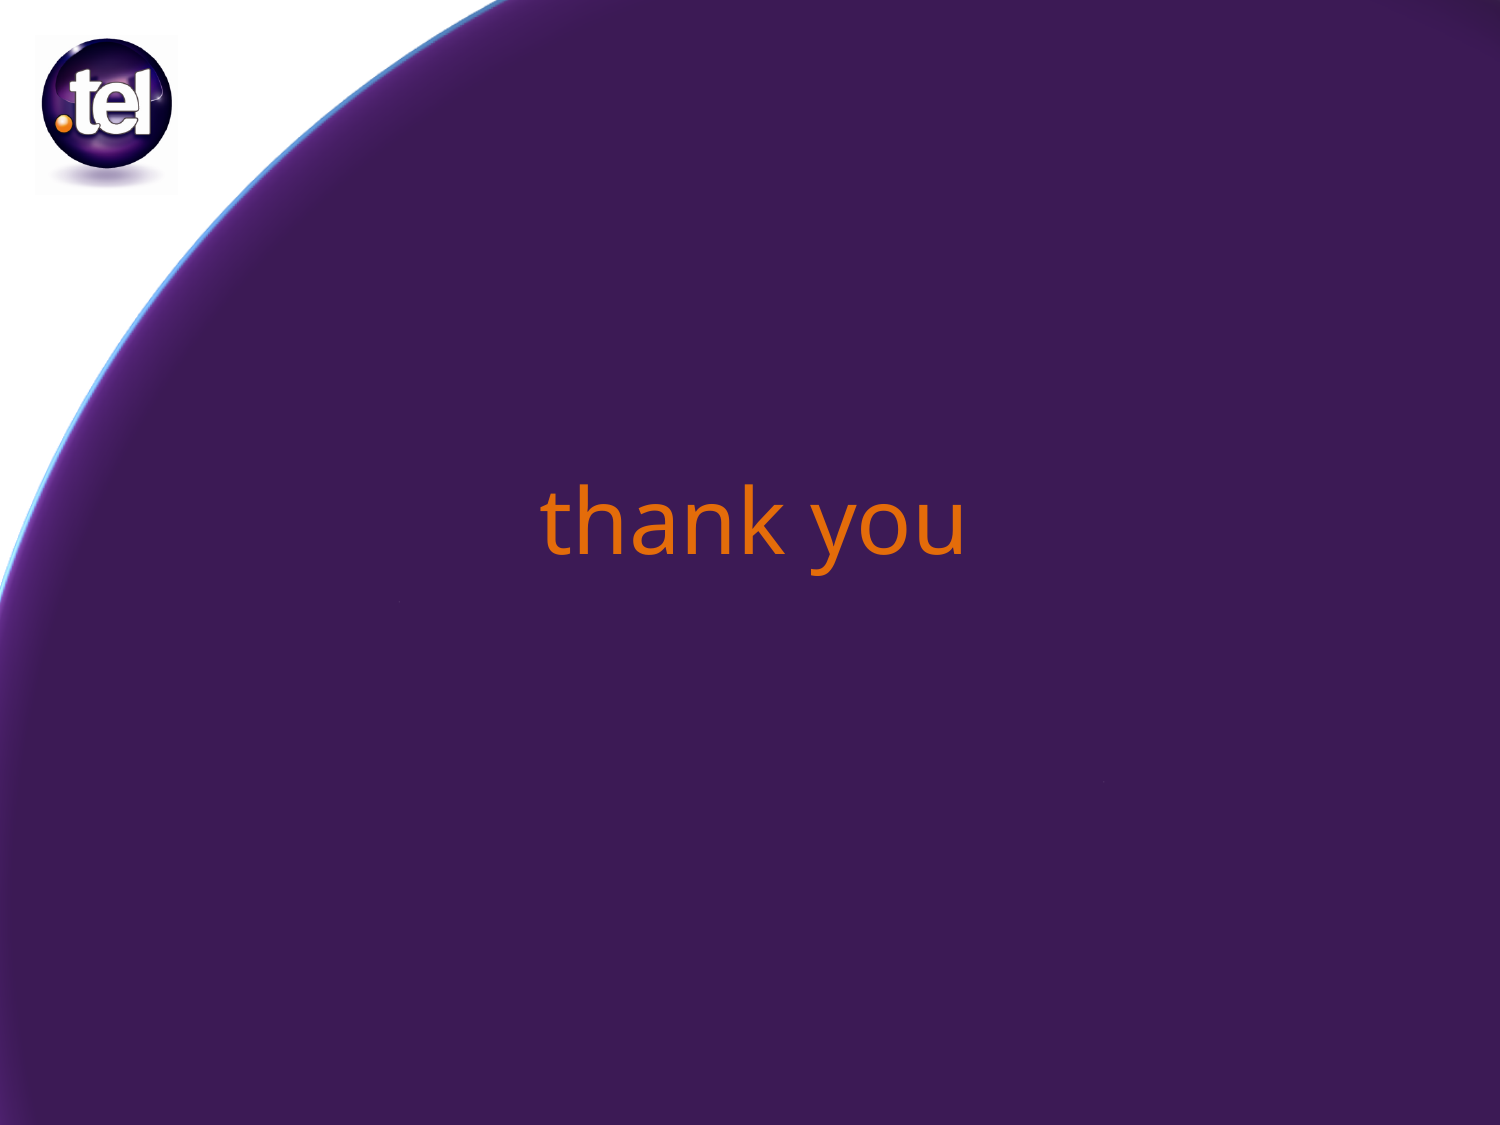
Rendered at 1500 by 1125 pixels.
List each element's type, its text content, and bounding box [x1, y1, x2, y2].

title thank you [117, 398, 1393, 640]
picture [0, 0, 1500, 1125]
